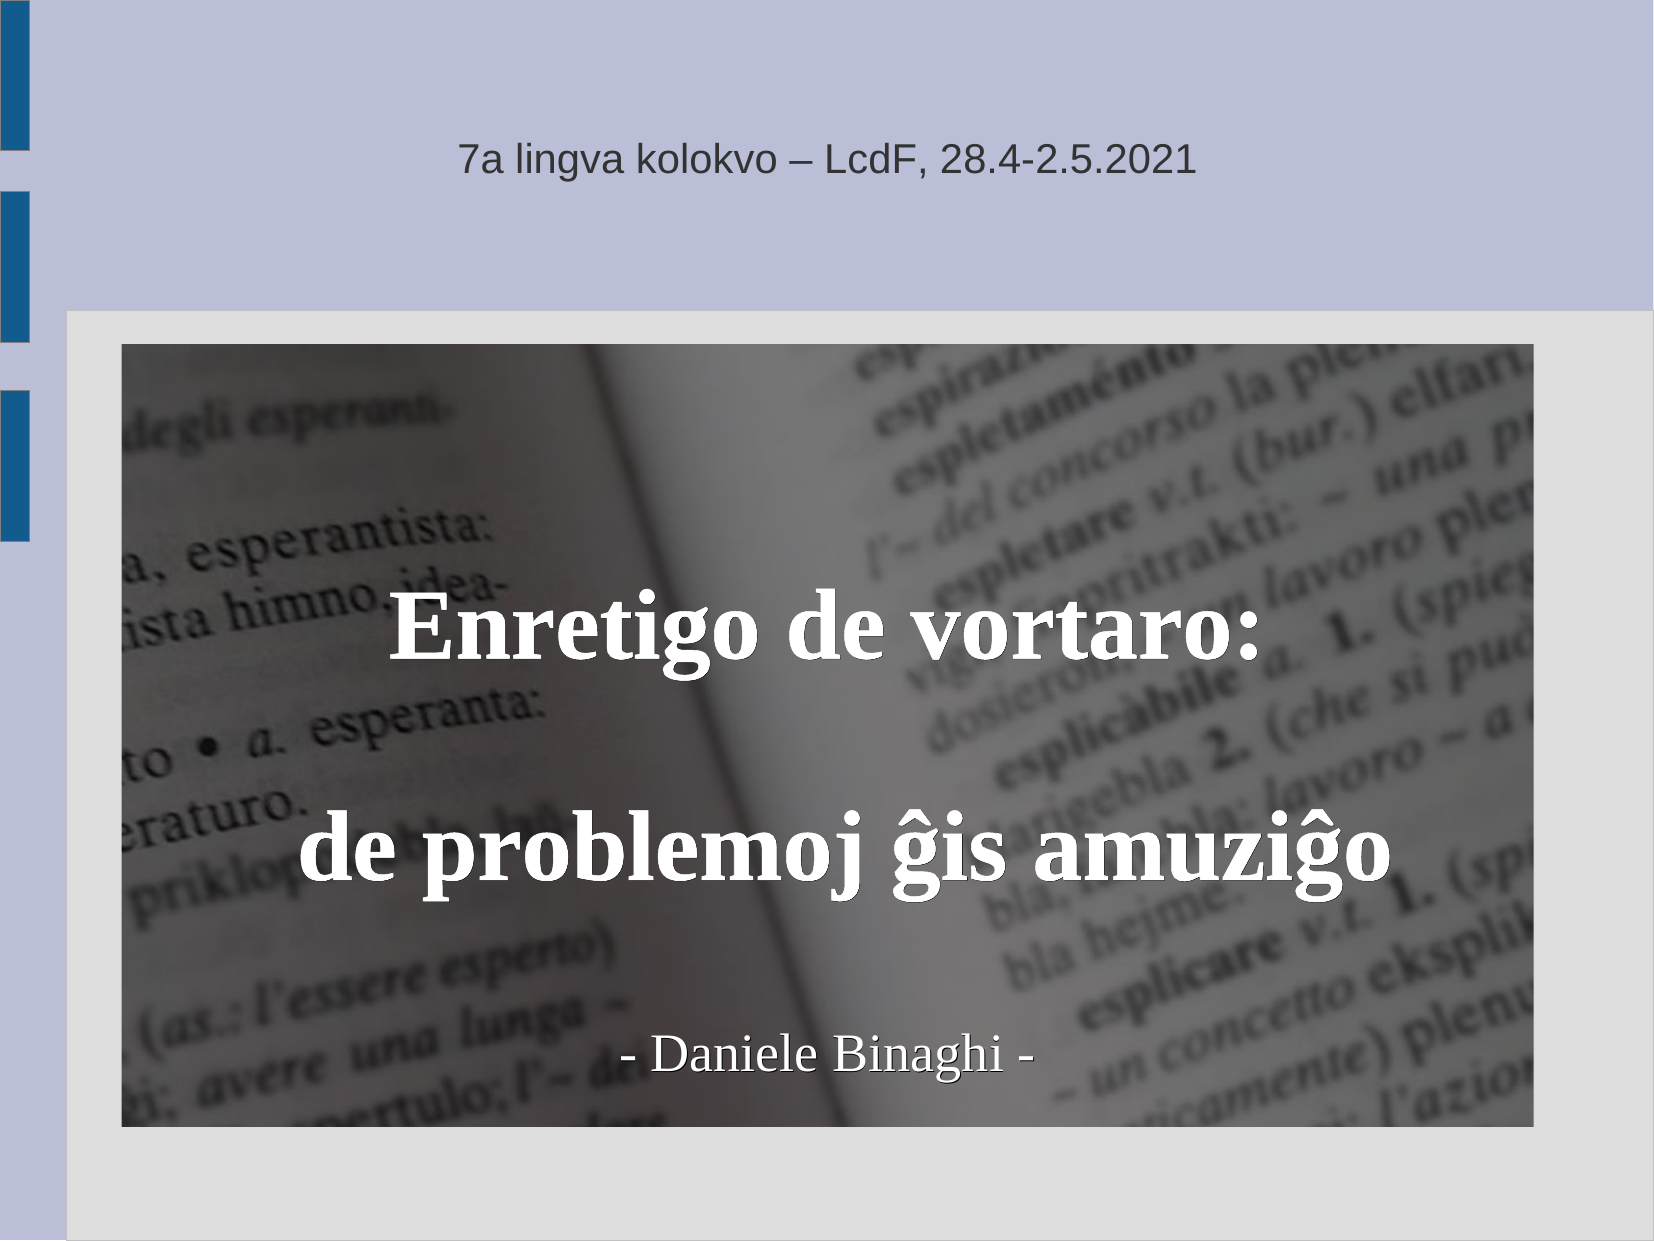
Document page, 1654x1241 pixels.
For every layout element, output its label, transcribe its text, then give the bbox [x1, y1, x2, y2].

text_box - Daniele Binaghi - [121, 968, 1534, 1138]
subtitle Enretigo de vortaro: de problemoj ĝis amuziĝo [121, 344, 1534, 968]
title 7a lingva kolokvo – LcdF, 28.4-2.5.2021 [121, 55, 1534, 263]
